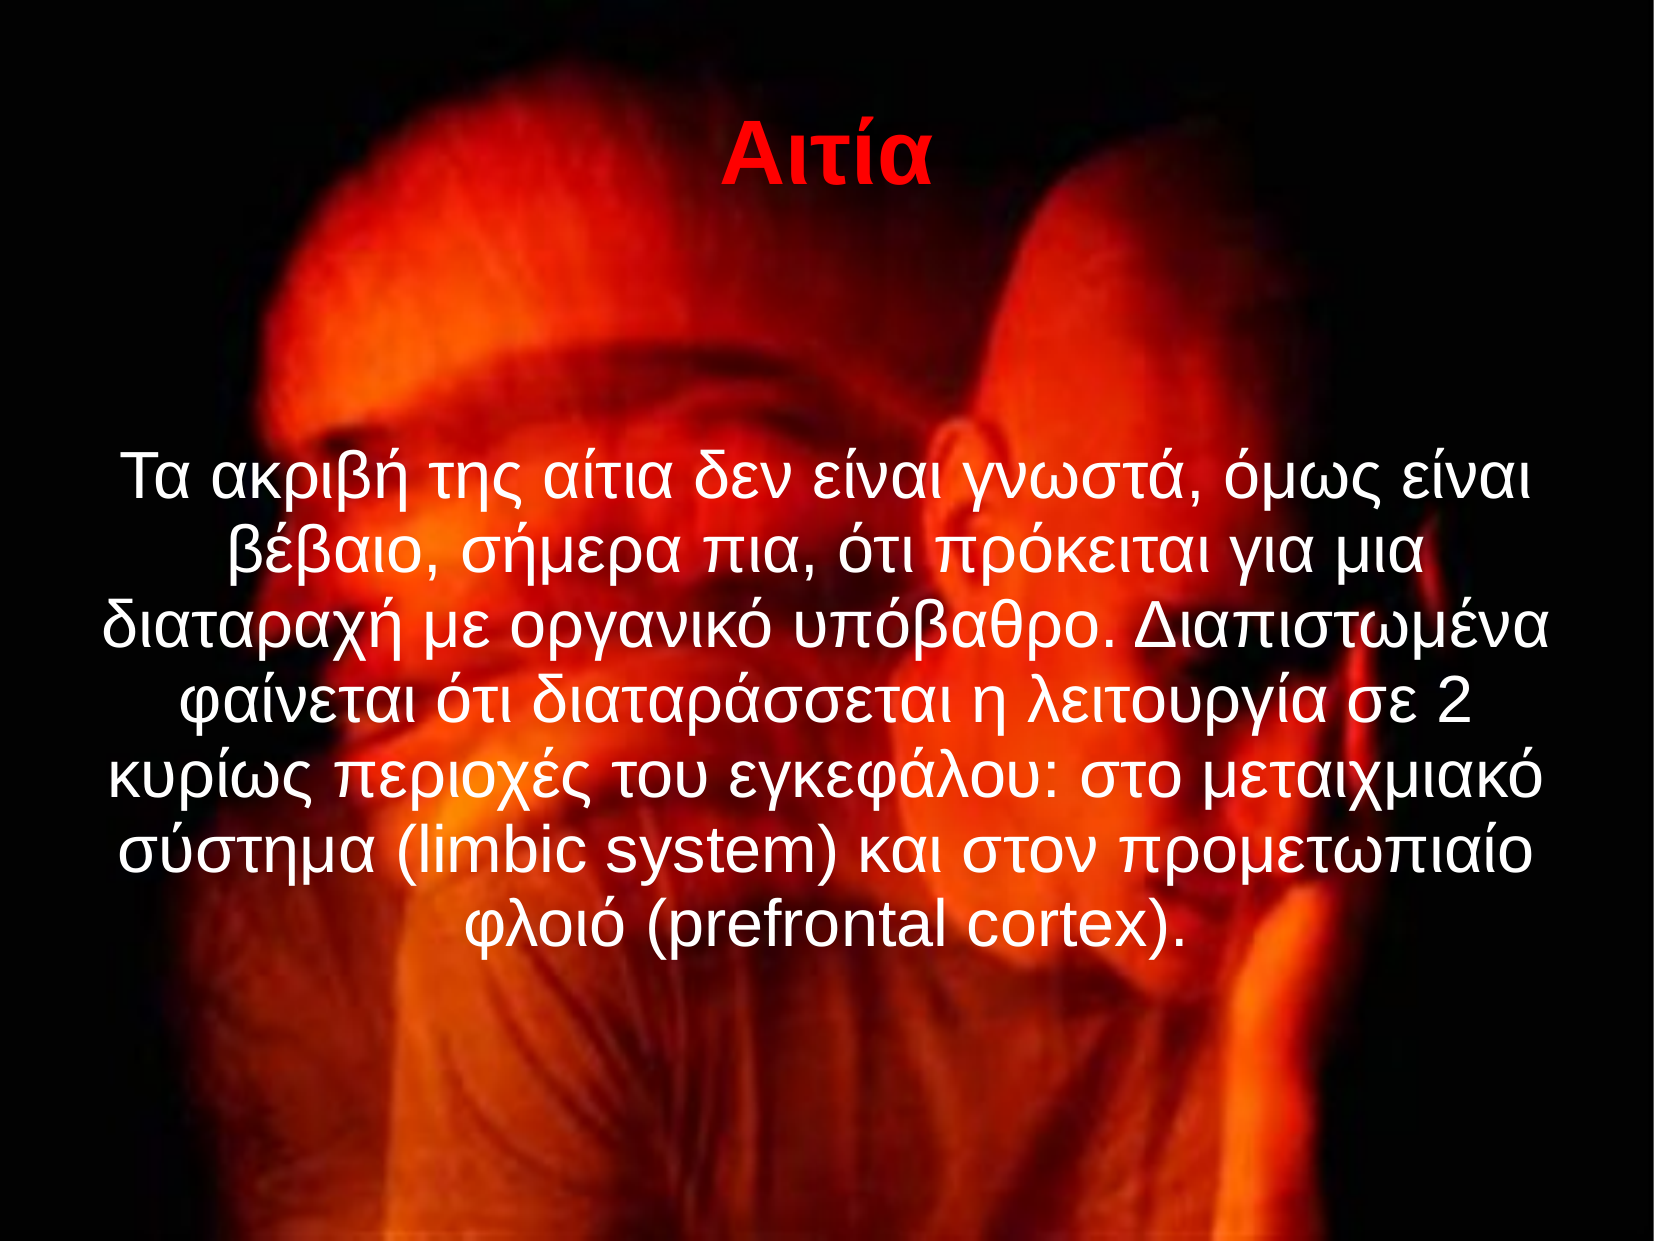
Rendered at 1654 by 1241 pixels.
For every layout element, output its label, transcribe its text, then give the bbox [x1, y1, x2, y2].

picture [0, 0, 1654, 1241]
subtitle Τα ακριβή της αίτια δεν είναι γνωστά, όμως είναι βέβαιο, σήμερα πια, ότι πρόκειται για μια διαταραχή με οργανικό υπόβαθρο. Διαπιστωμένα φαίνεται ότι διαταράσσεται η λειτουργία σε 2 κυρίως περιοχές του εγκεφάλου: στο μεταιχμιακό σύστημα (limbic system) και στον προμετωπιαίο φλοιό (prefrontal cortex). [82, 297, 1571, 1102]
title Αιτία [82, 56, 1571, 250]
